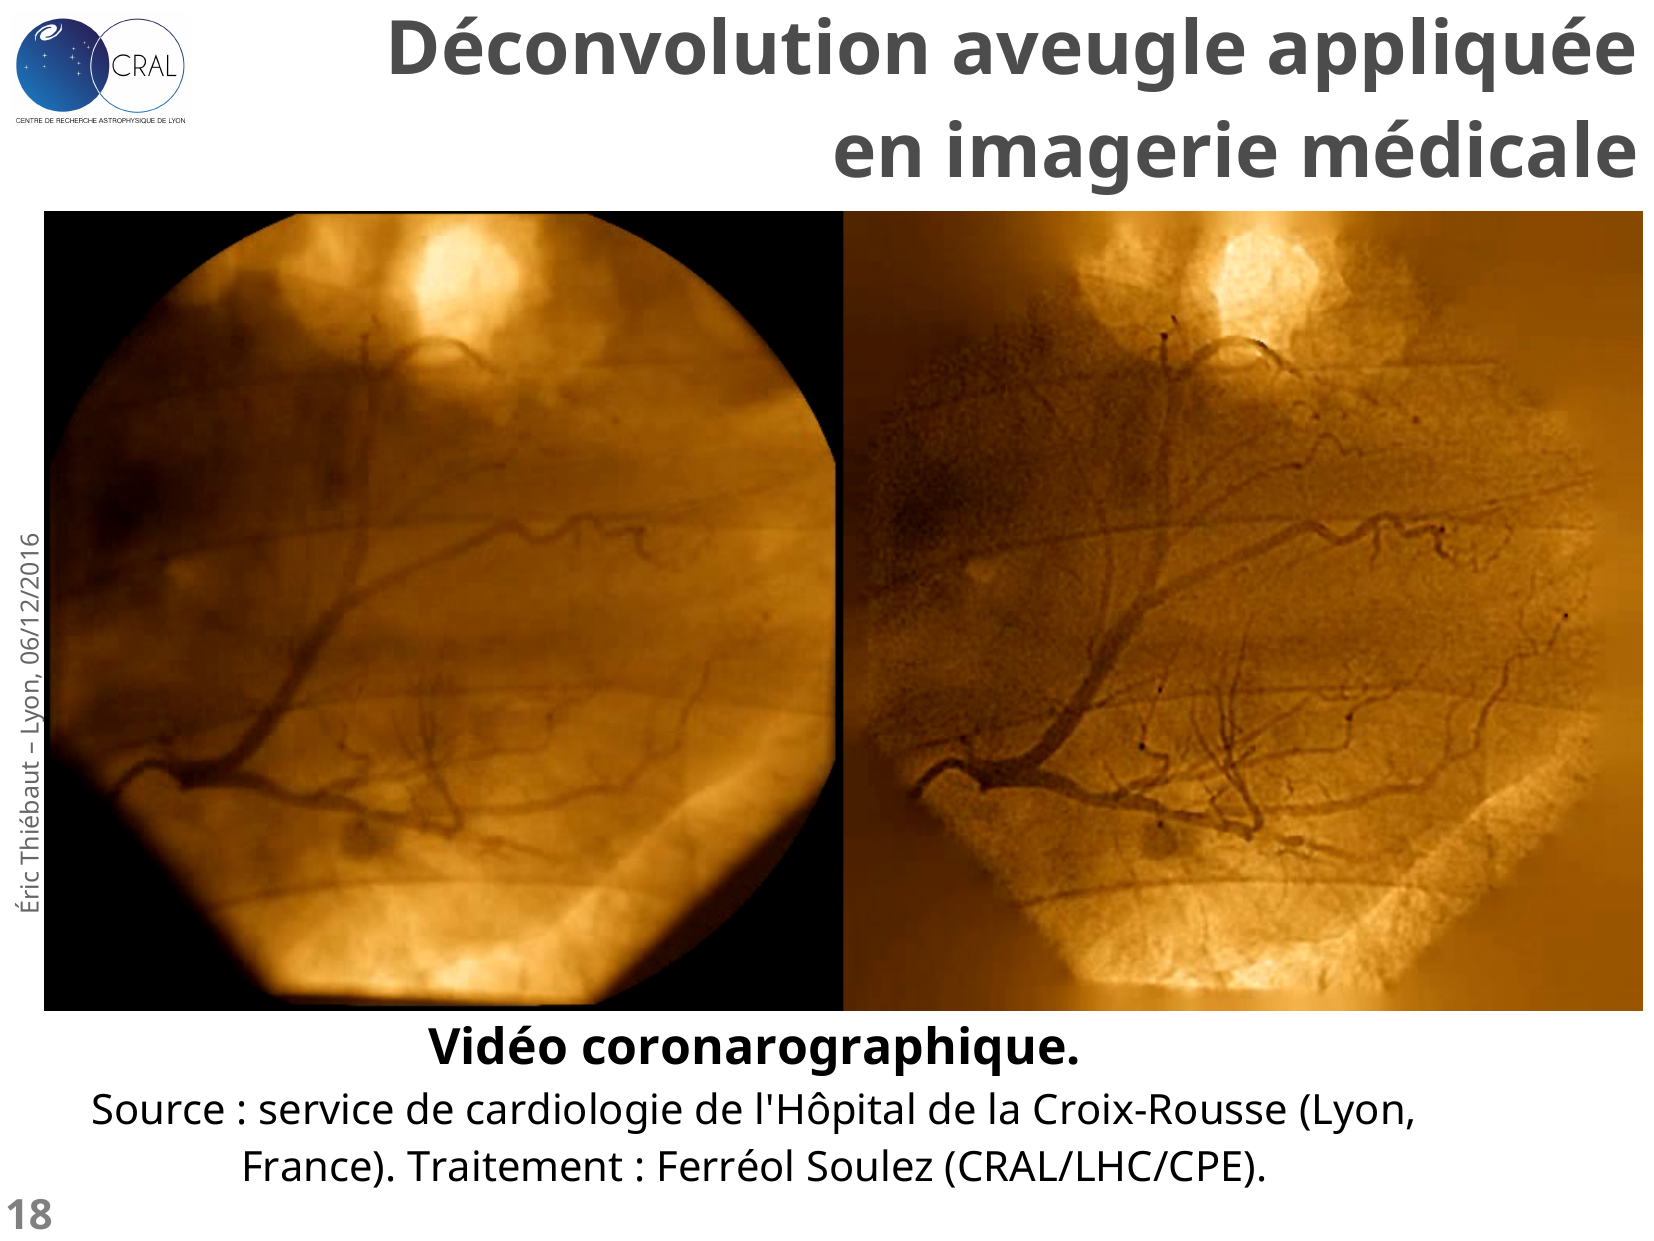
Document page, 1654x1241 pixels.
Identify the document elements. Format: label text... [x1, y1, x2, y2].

picture [11, 11, 190, 130]
text_box [43, 210, 1644, 1011]
title Déconvolution aveugle appliquée en imagerie médicale [284, 0, 1640, 194]
text_box Vidéo coronarographique. Source : service de cardiologie de l'Hôpital de la Croix-Rousse (Lyon, France). Traitement : Ferréol Soulez (CRAL/LHC/CPE). [76, 1011, 1583, 1170]
